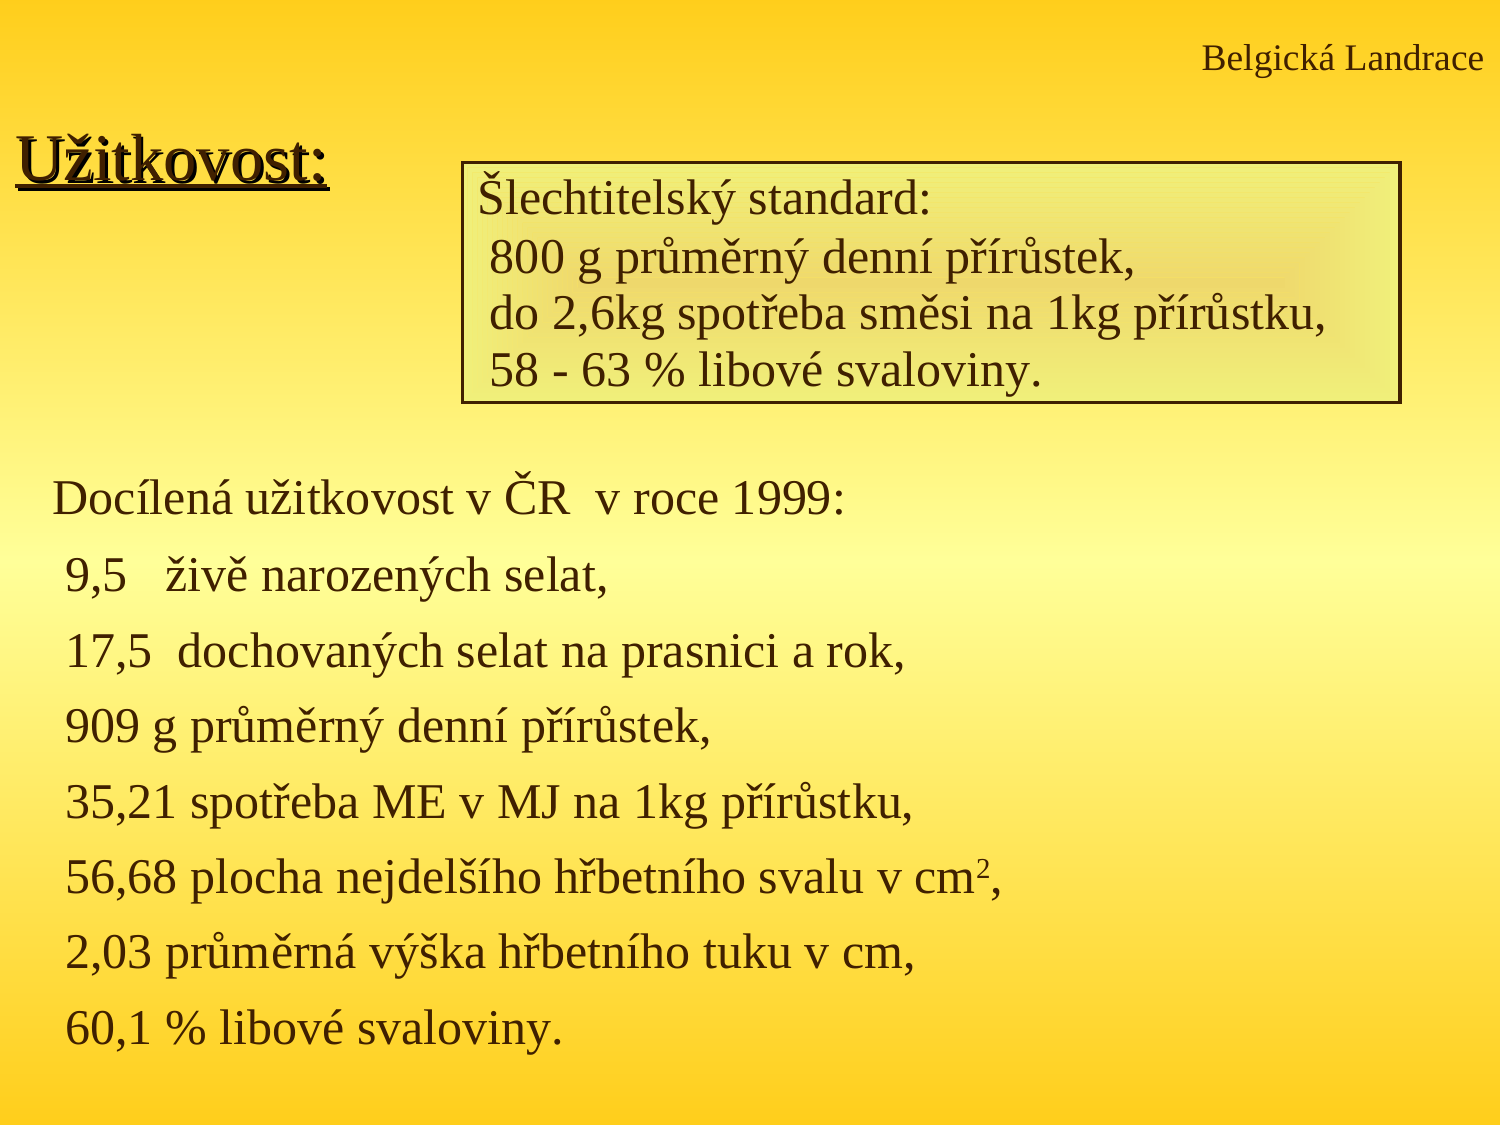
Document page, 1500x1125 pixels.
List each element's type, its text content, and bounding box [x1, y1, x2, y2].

text_box Belgická Landrace Užitkovost: [0, 29, 1500, 203]
text_box Šlechtitelský standard: 800 g průměrný denní přírůstek, do 2,6kg spotřeba směsi na 1kg přírůstku, 58 - 63 % libové svaloviny. [462, 162, 1400, 403]
text_box Docílená užitkovost v ČR v roce 1999: 9,5 živě narozených selat, 17,5 dochovaných selat na prasnici a rok, 909 g průměrný denní přírůstek, 35,21 spotřeba ME v MJ na 1kg přírůstku, 56,68 plocha nejdelšího hřbetního svalu v cm2, 2,03 průměrná výška hřbetního tuku v cm, 60,1 % libové svaloviny. [0, 462, 1500, 958]
text_box Docílená užitkovost v ČR v roce 1999: 9,5 živě narozených selat, 17,5 dochovaných selat na prasnici a rok, 909 g průměrný denní přírůstek, 35,21 spotřeba ME v MJ na 1kg přírůstku, 56,68 plocha nejdelšího hřbetního svalu v cm2, 2,03 průměrná výška hřbetního tuku v cm, 60,1 % libové svaloviny. [37, 1016, 1150, 1061]
